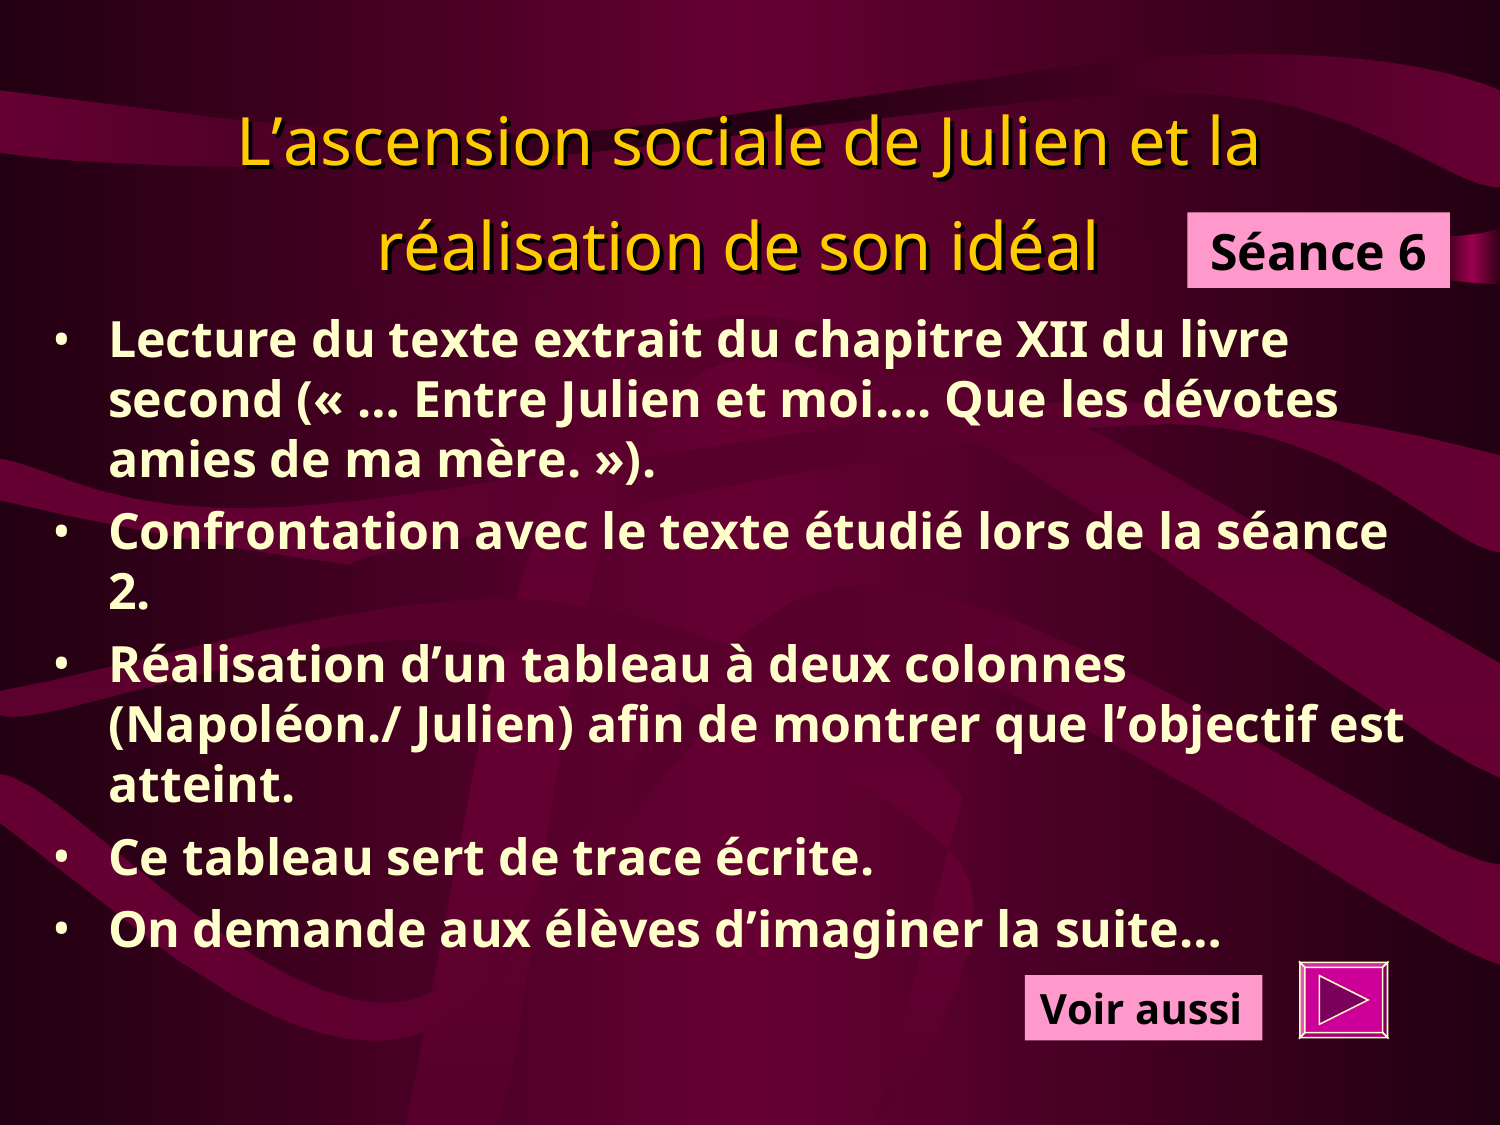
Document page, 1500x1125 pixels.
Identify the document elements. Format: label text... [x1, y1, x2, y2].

list Lecture du texte extrait du chapitre XII du livre second (« … Entre Julien et moi…. Que les dévotes amies de ma mère. »). Confrontation avec le texte étudié lors de la séance 2. Réalisation d’un tableau à deux colonnes (Napoléon./ Julien) afin de montrer que l’objectif est atteint. Ce tableau sert de trace écrite. On demande aux élèves d’imaginer la suite… [37, 299, 1438, 1070]
text_box Séance 6 [1187, 212, 1450, 288]
title L’ascension sociale de Julien et la réalisation de son idéal [112, 91, 1388, 297]
text_box [1301, 962, 1388, 1038]
text_box Voir aussi [1024, 975, 1263, 1041]
